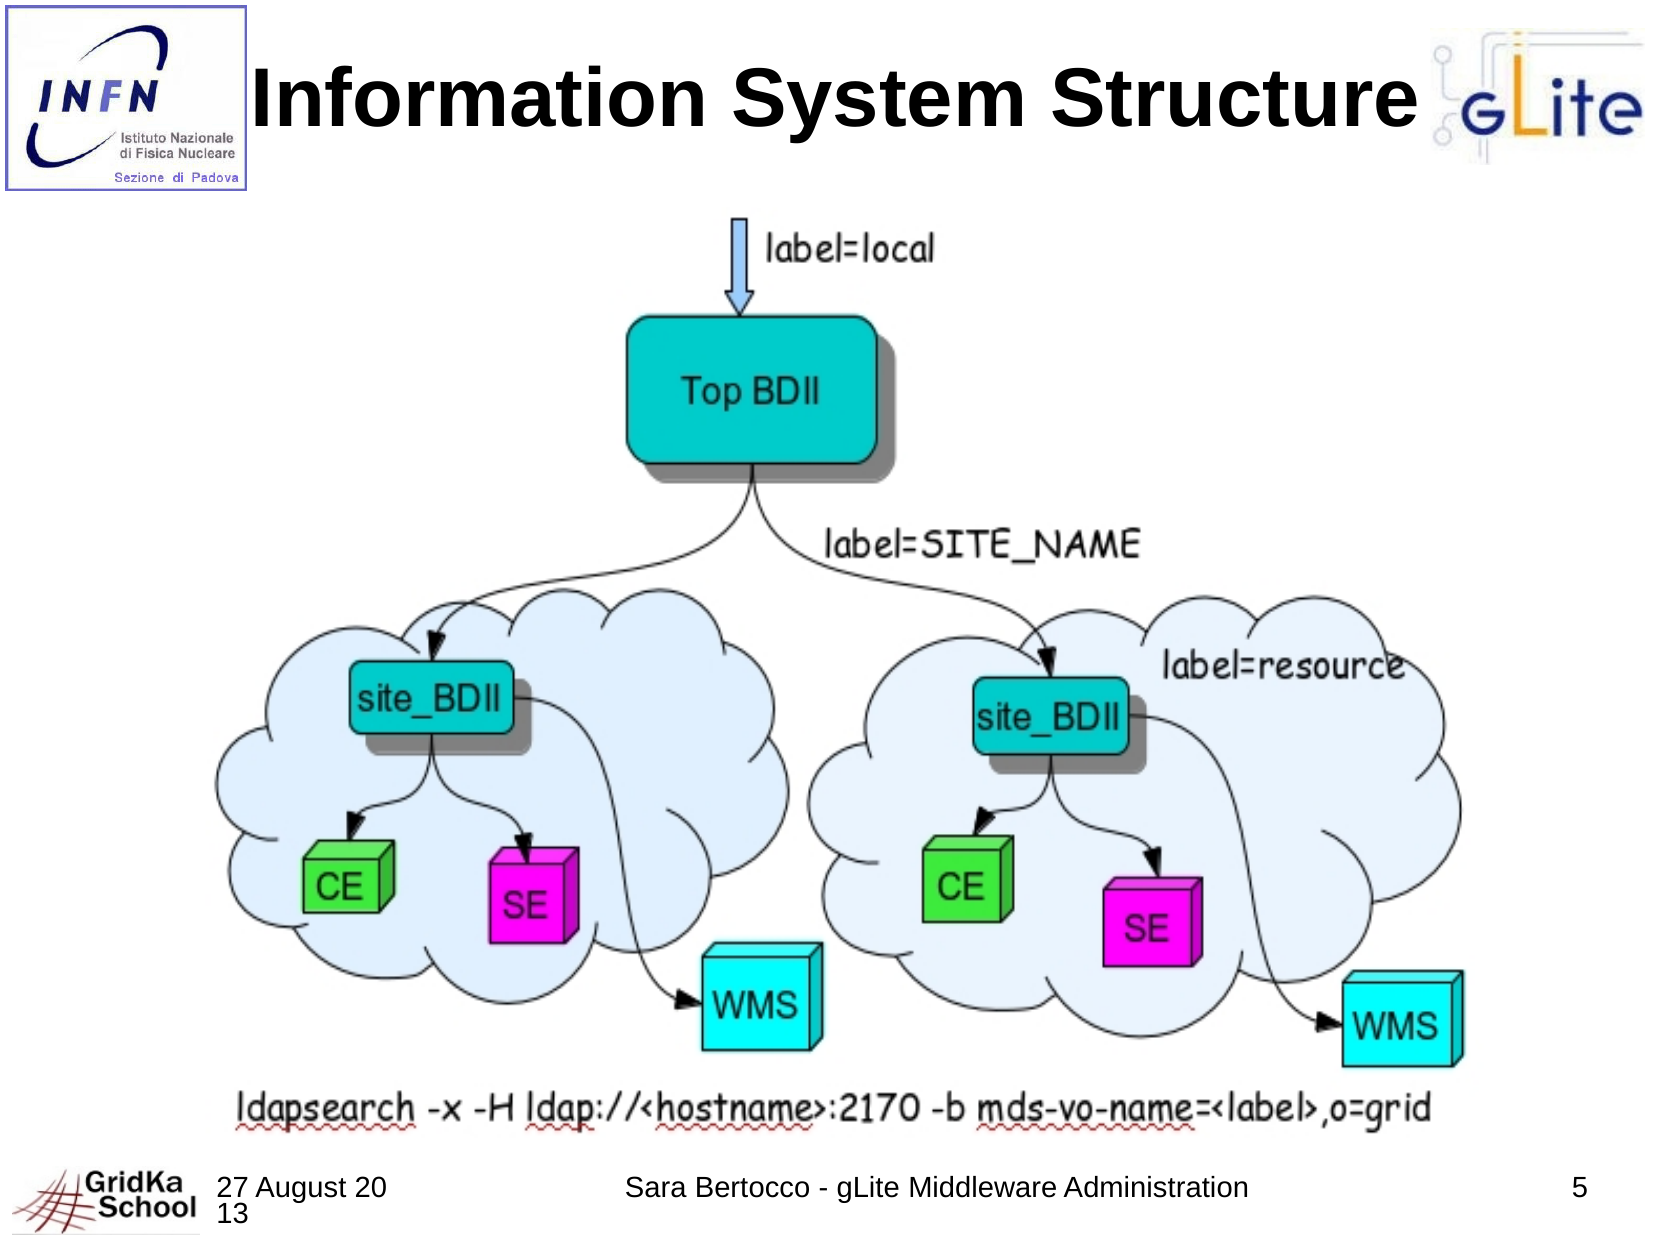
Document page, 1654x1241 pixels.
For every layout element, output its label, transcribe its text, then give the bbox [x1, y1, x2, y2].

title Information System Structure [9, 0, 1633, 195]
picture [5, 5, 247, 191]
picture [12, 1166, 200, 1235]
picture [173, 207, 1504, 1138]
picture [1430, 28, 1645, 165]
